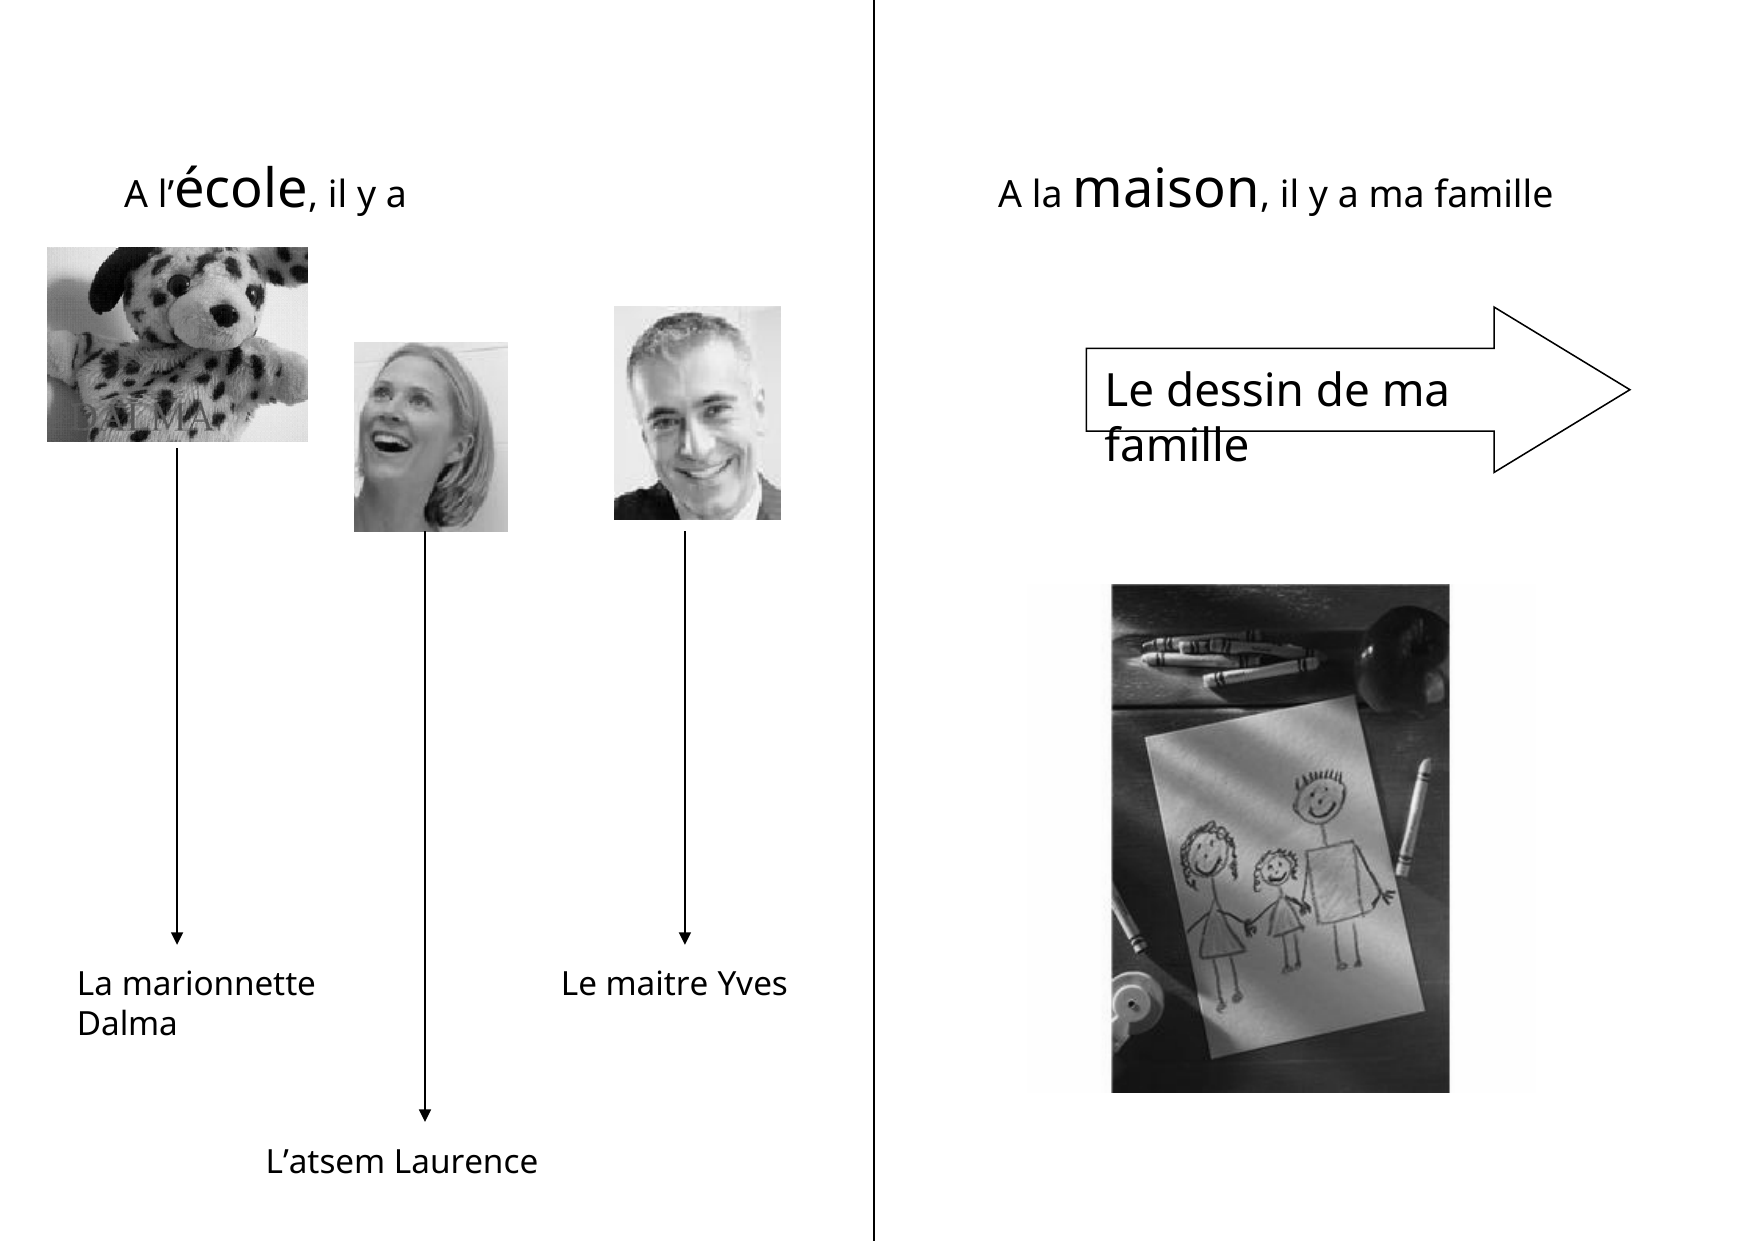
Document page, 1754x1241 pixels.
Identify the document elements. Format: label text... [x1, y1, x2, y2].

text_box A la maison, il y a ma famille [992, 147, 1678, 302]
picture [354, 342, 508, 532]
text_box A l’école, il y a [118, 147, 804, 302]
picture [1027, 584, 1536, 1093]
text_box Le dessin de ma famille [1098, 354, 1512, 426]
text_box La marionnette Dalma [70, 956, 402, 1093]
text_box L’atsem Laurence [259, 1133, 572, 1186]
picture [614, 306, 781, 520]
text_box Le maitre Yves [554, 956, 825, 1026]
picture [47, 247, 308, 442]
